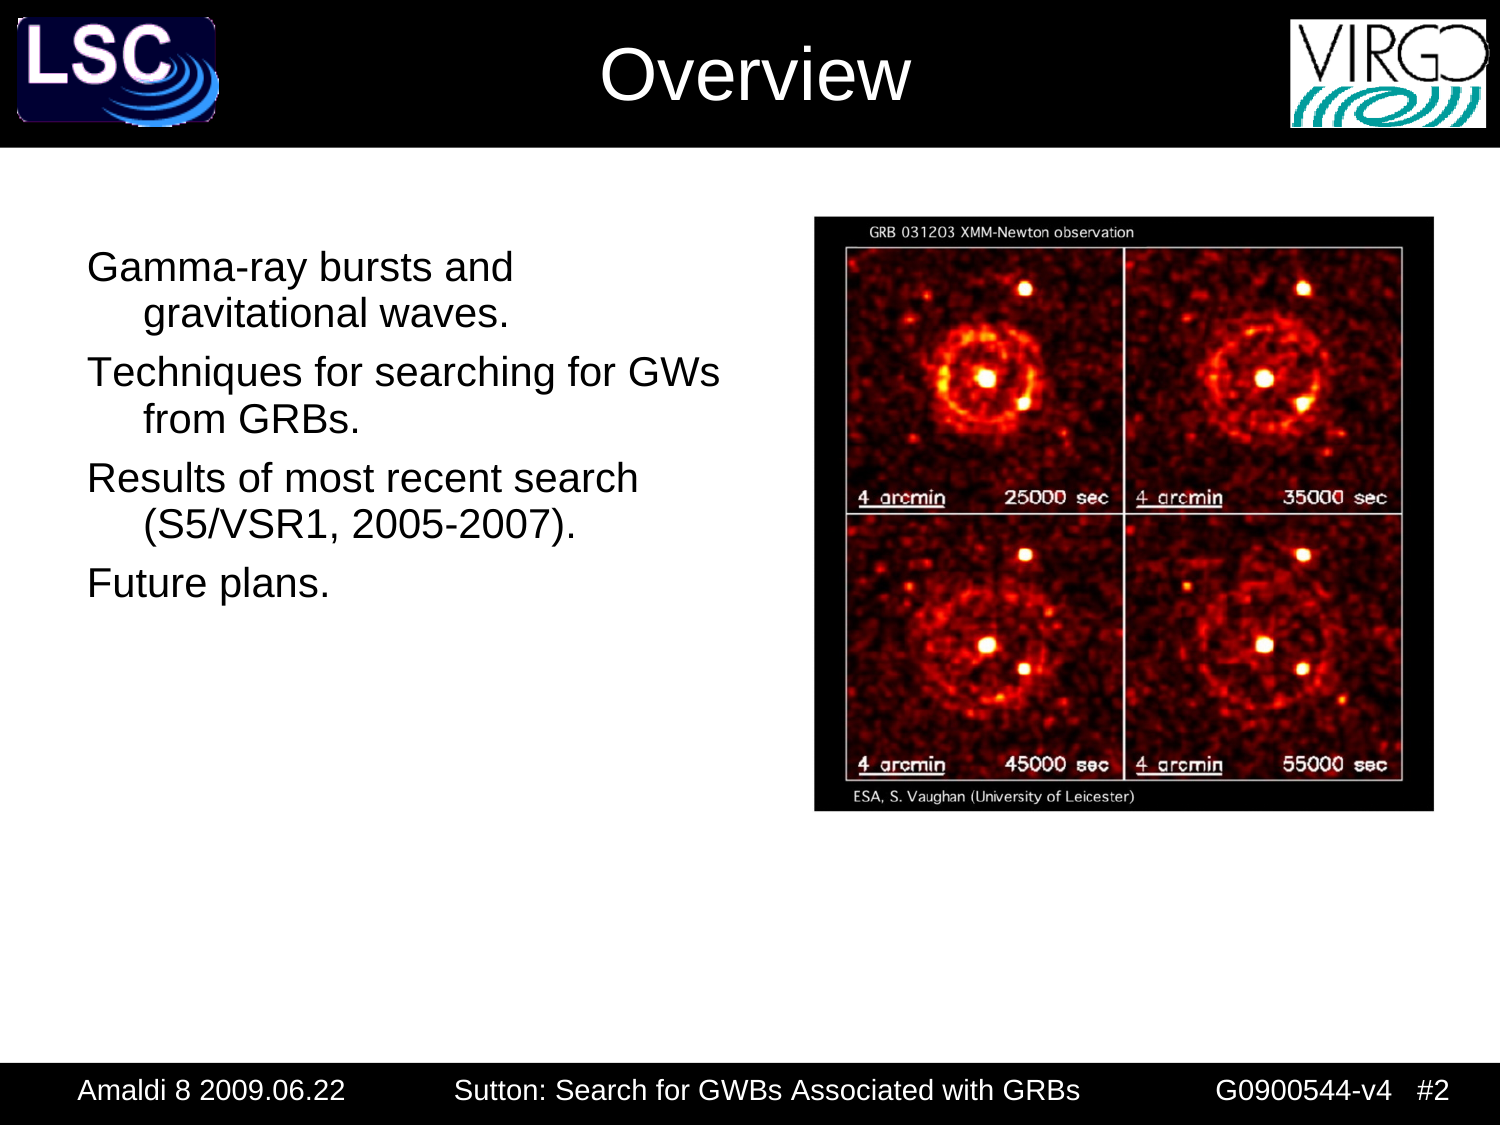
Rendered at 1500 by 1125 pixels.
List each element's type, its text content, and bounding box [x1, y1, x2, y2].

picture [17, 17, 219, 127]
list Gamma-ray bursts and gravitational waves. Techniques for searching for GWs from GRBs. Results of most recent search (S5/VSR1, 2005-2007). Future plans. [86, 243, 746, 774]
picture [812, 215, 1435, 813]
picture [1290, 23, 1492, 129]
title Overview [253, 24, 1258, 125]
